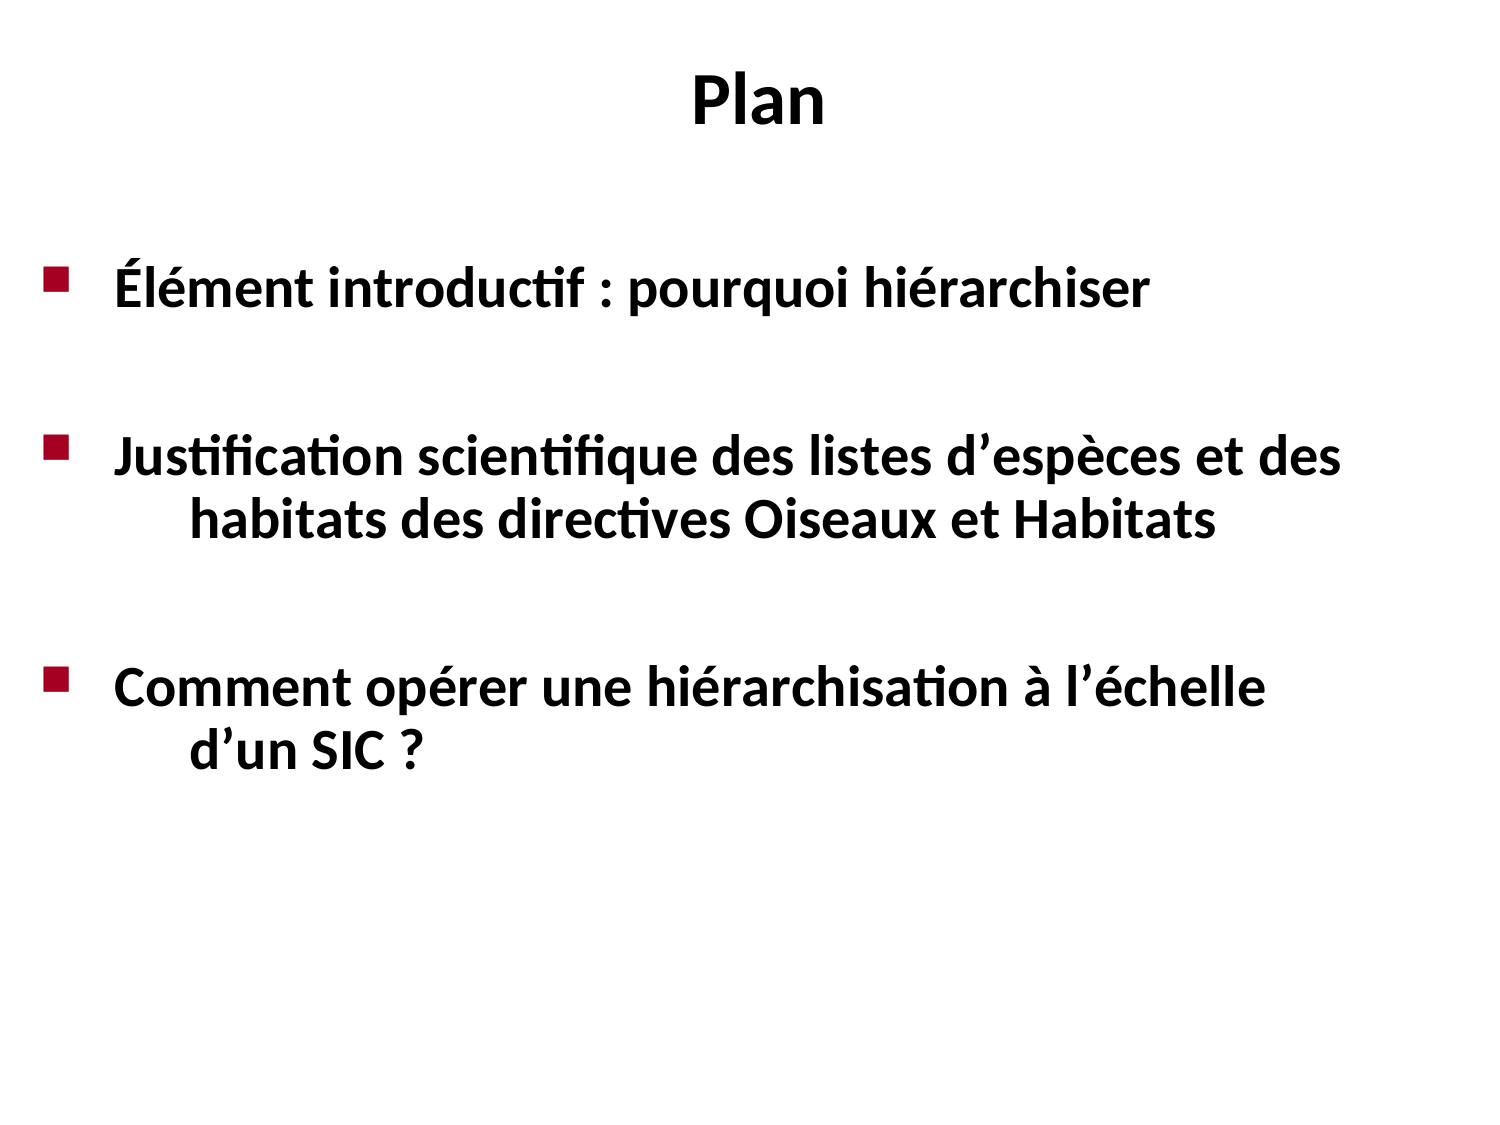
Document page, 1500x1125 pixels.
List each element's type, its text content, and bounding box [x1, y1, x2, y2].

list Élément introductif : pourquoi hiérarchiser Justification scientifique des listes d’espèces et des habitats des directives Oiseaux et Habitats Comment opérer une hiérarchisation à l’échelle d’un SIC ? [24, 249, 1450, 1013]
title Plan [37, 23, 1500, 149]
